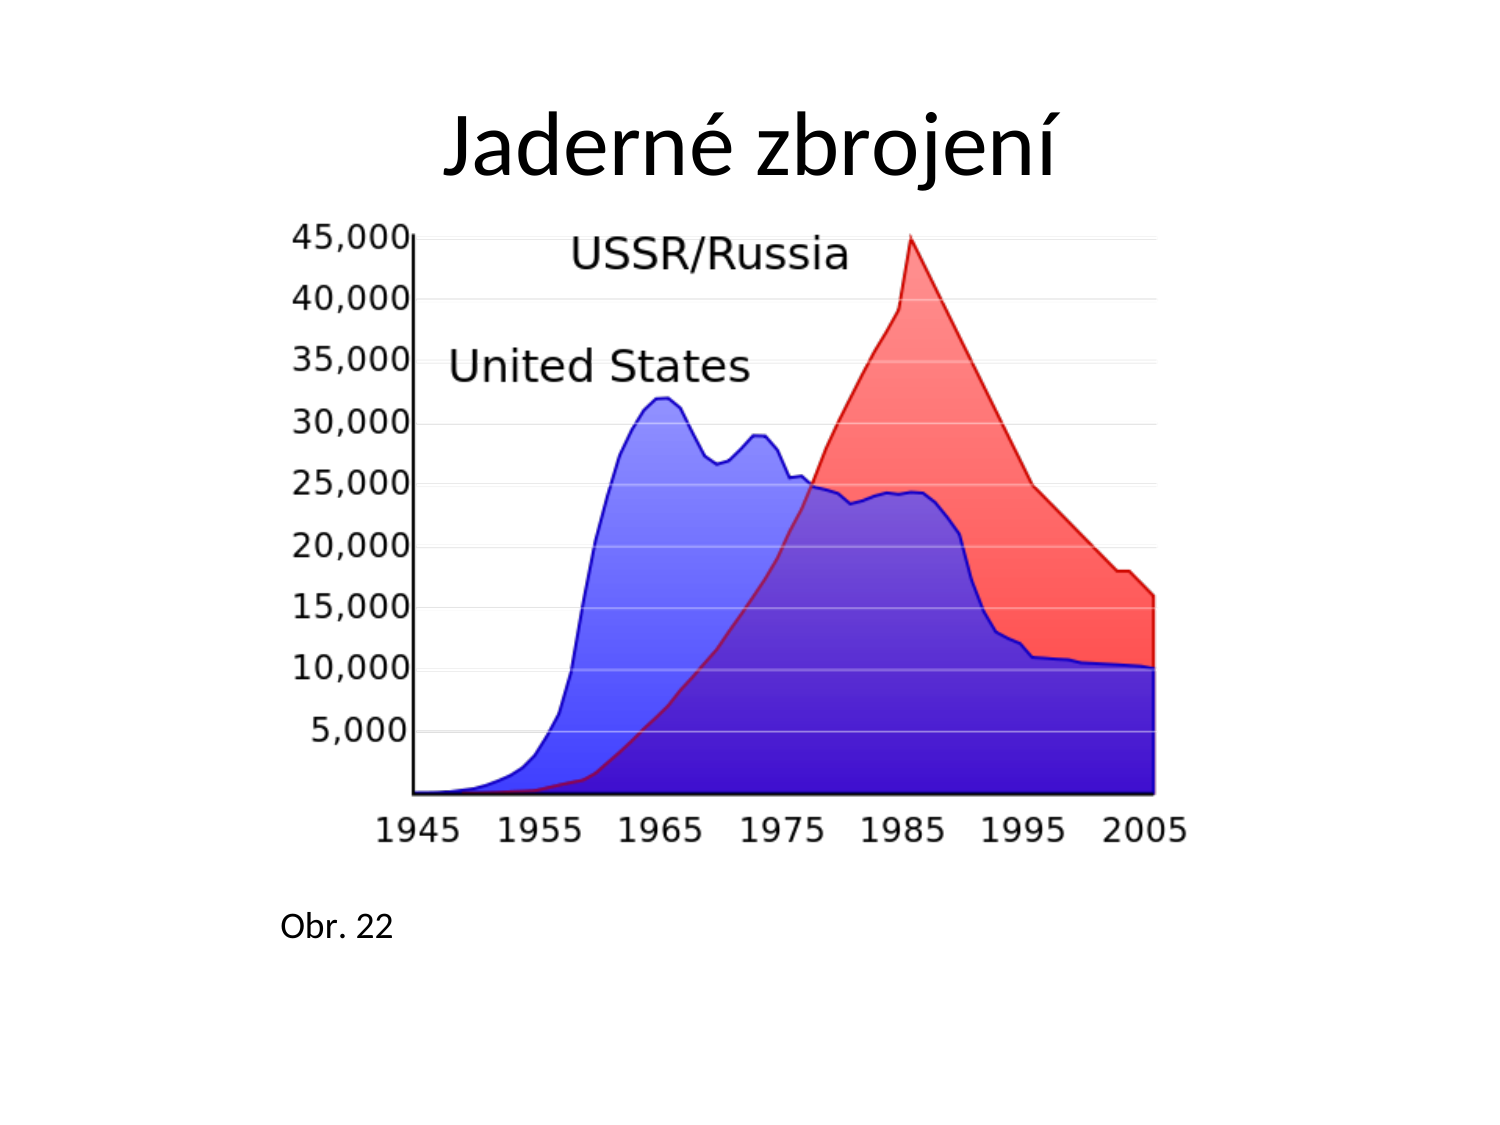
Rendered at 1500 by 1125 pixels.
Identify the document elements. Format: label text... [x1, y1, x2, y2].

text_box Obr. 22 [265, 893, 490, 954]
text_box [265, 196, 1191, 872]
title Jaderné zbrojení [75, 45, 1426, 233]
